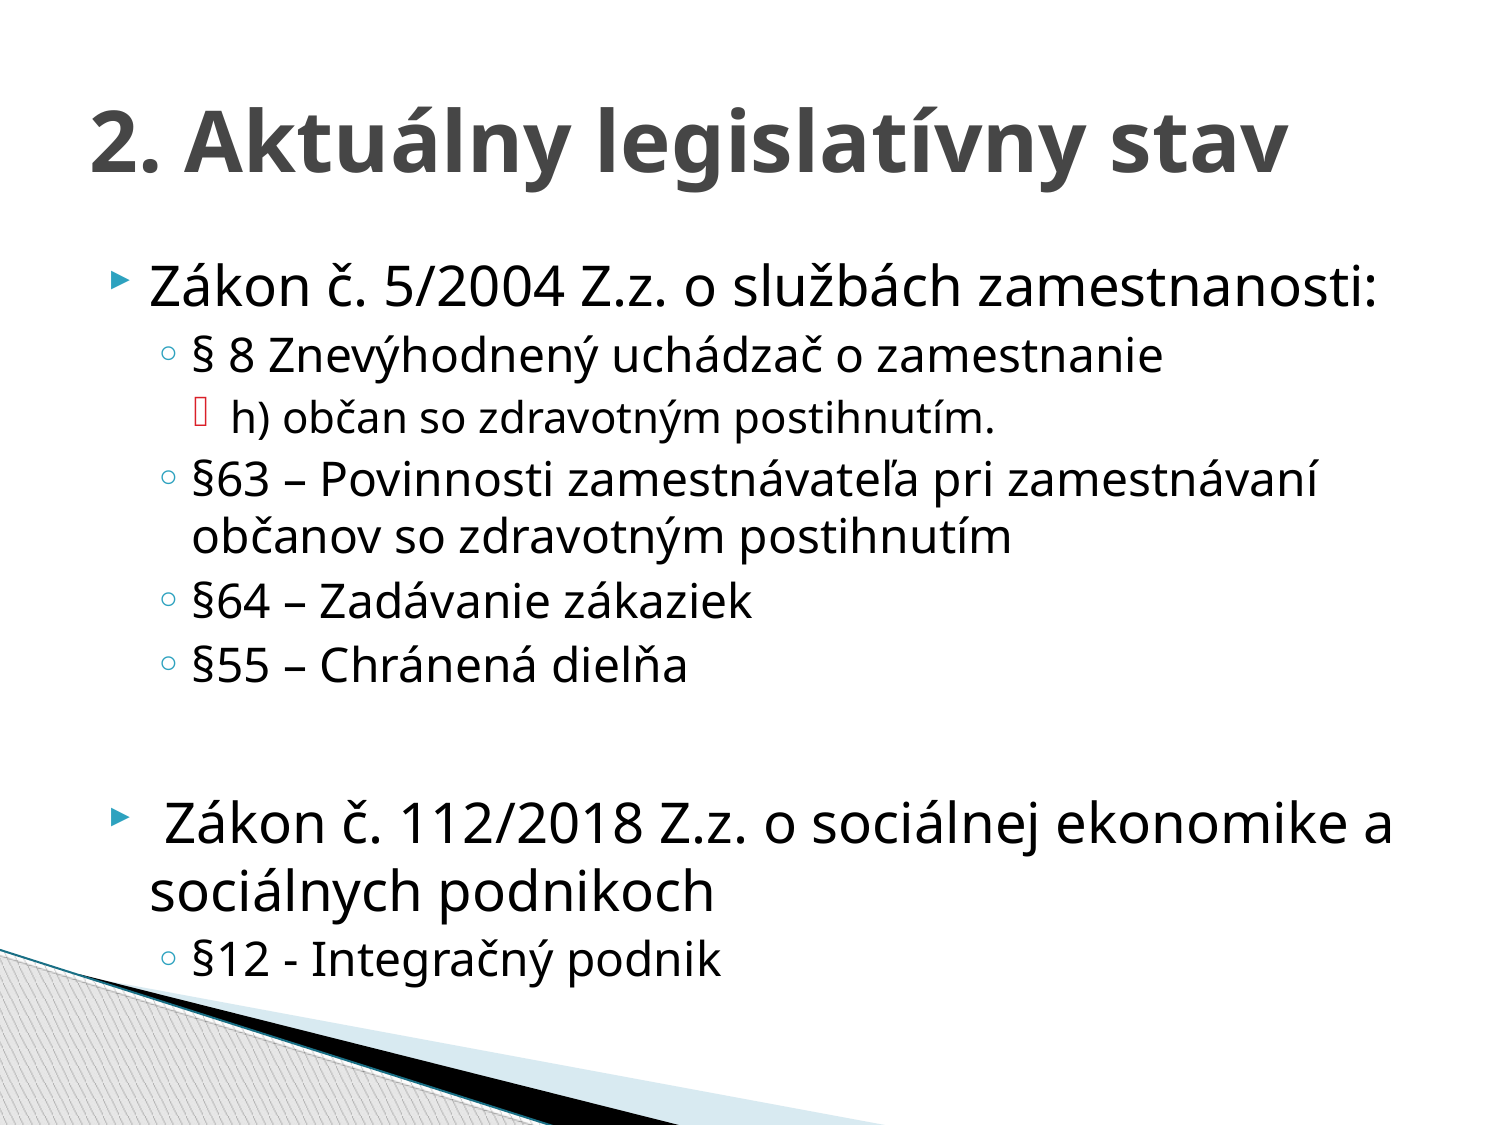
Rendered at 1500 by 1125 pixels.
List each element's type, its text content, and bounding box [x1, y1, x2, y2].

title 2. Aktuálny legislatívny stav [75, 45, 1425, 233]
list Zákon č. 5/2004 Z.z. o službách zamestnanosti: § 8 Znevýhodnený uchádzač o zamestnanie h) občan so zdravotným postihnutím. §63 – Povinnosti zamestnávateľa pri zamestnávaní občanov so zdravotným postihnutím §64 – Zadávanie zákaziek §55 – Chránená dielňa Zákon č. 112/2018 Z.z. o sociálnej ekonomike a sociálnych podnikoch §12 - Integračný podnik [75, 243, 1425, 1106]
